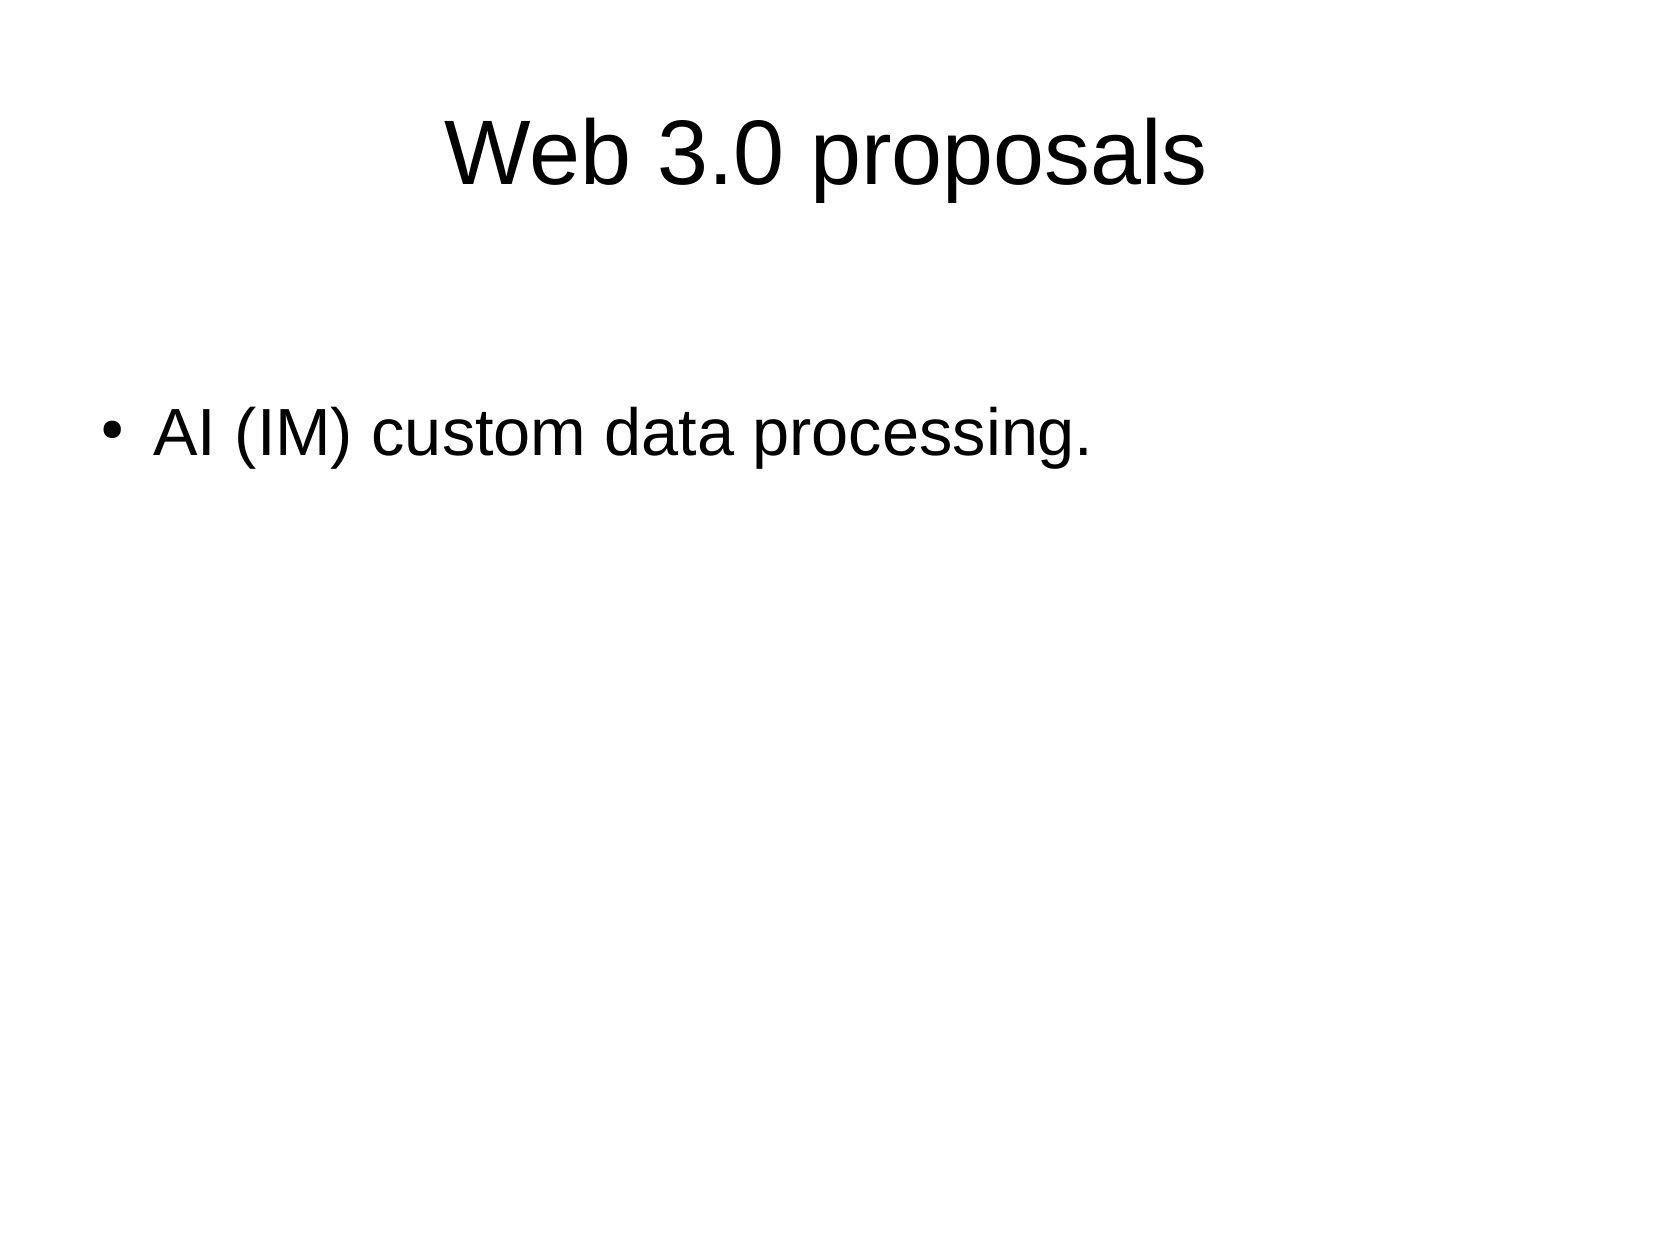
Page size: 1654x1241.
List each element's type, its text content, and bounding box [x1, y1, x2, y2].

title Web 3.0 proposals [82, 49, 1571, 257]
list AI (IM) custom data processing. [82, 290, 1571, 1010]
